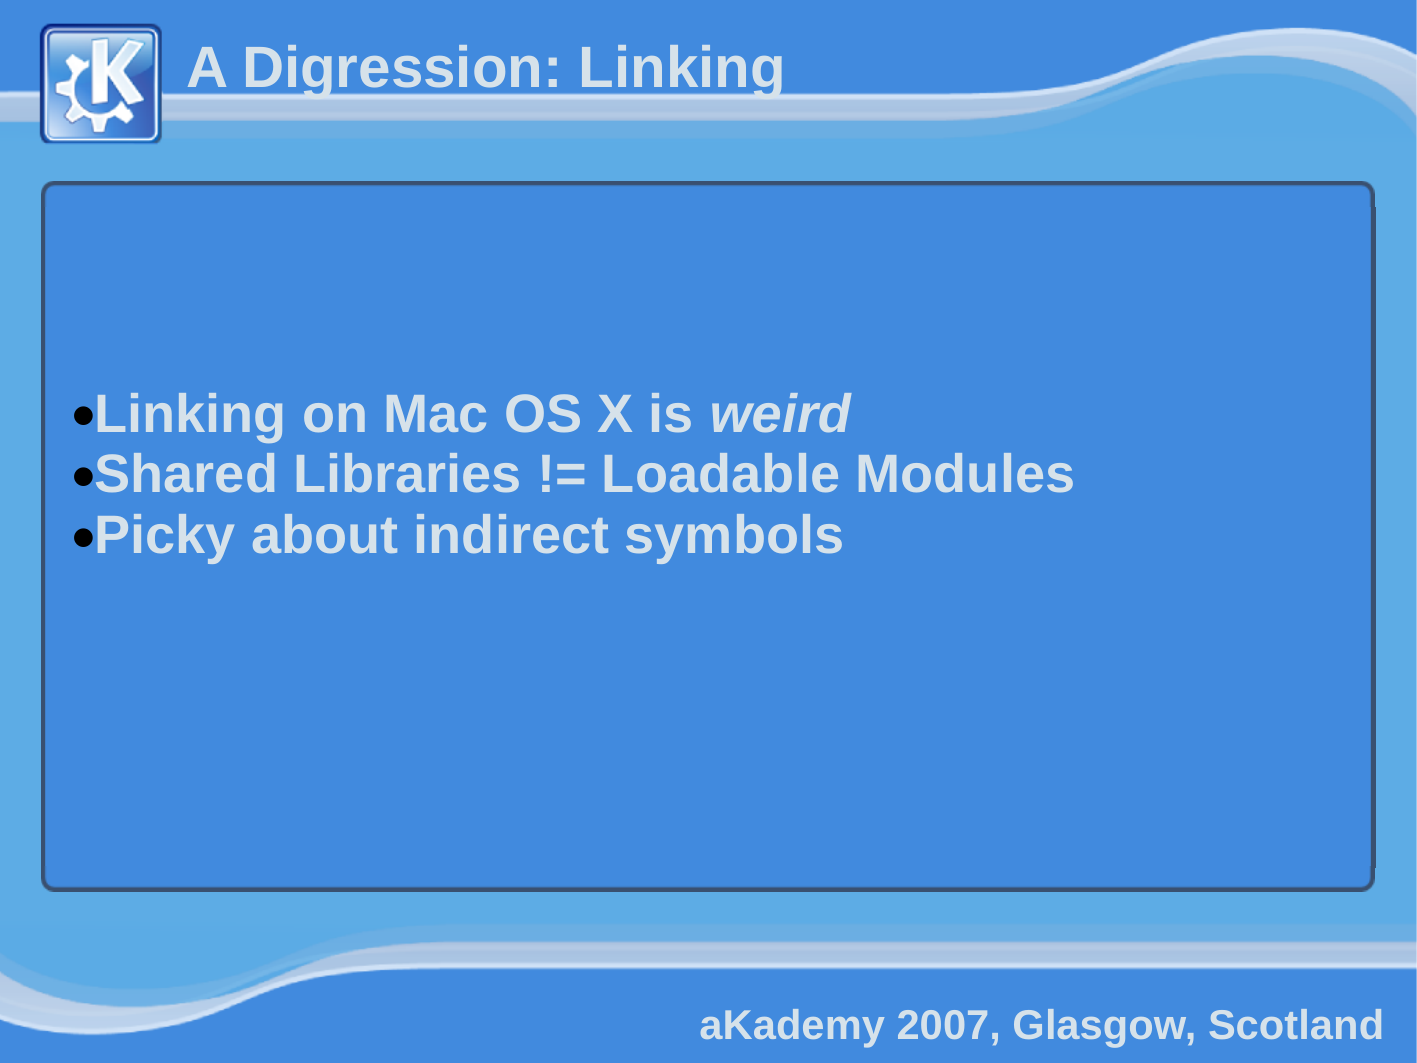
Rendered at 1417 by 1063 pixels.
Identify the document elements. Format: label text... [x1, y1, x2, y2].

picture [0, 0, 1417, 1063]
text_box Linking on Mac OS X is weird Shared Libraries != Loadable Modules Picky about indirect symbols [58, 194, 1359, 881]
text_box A Digression: Linking [171, 27, 1048, 105]
